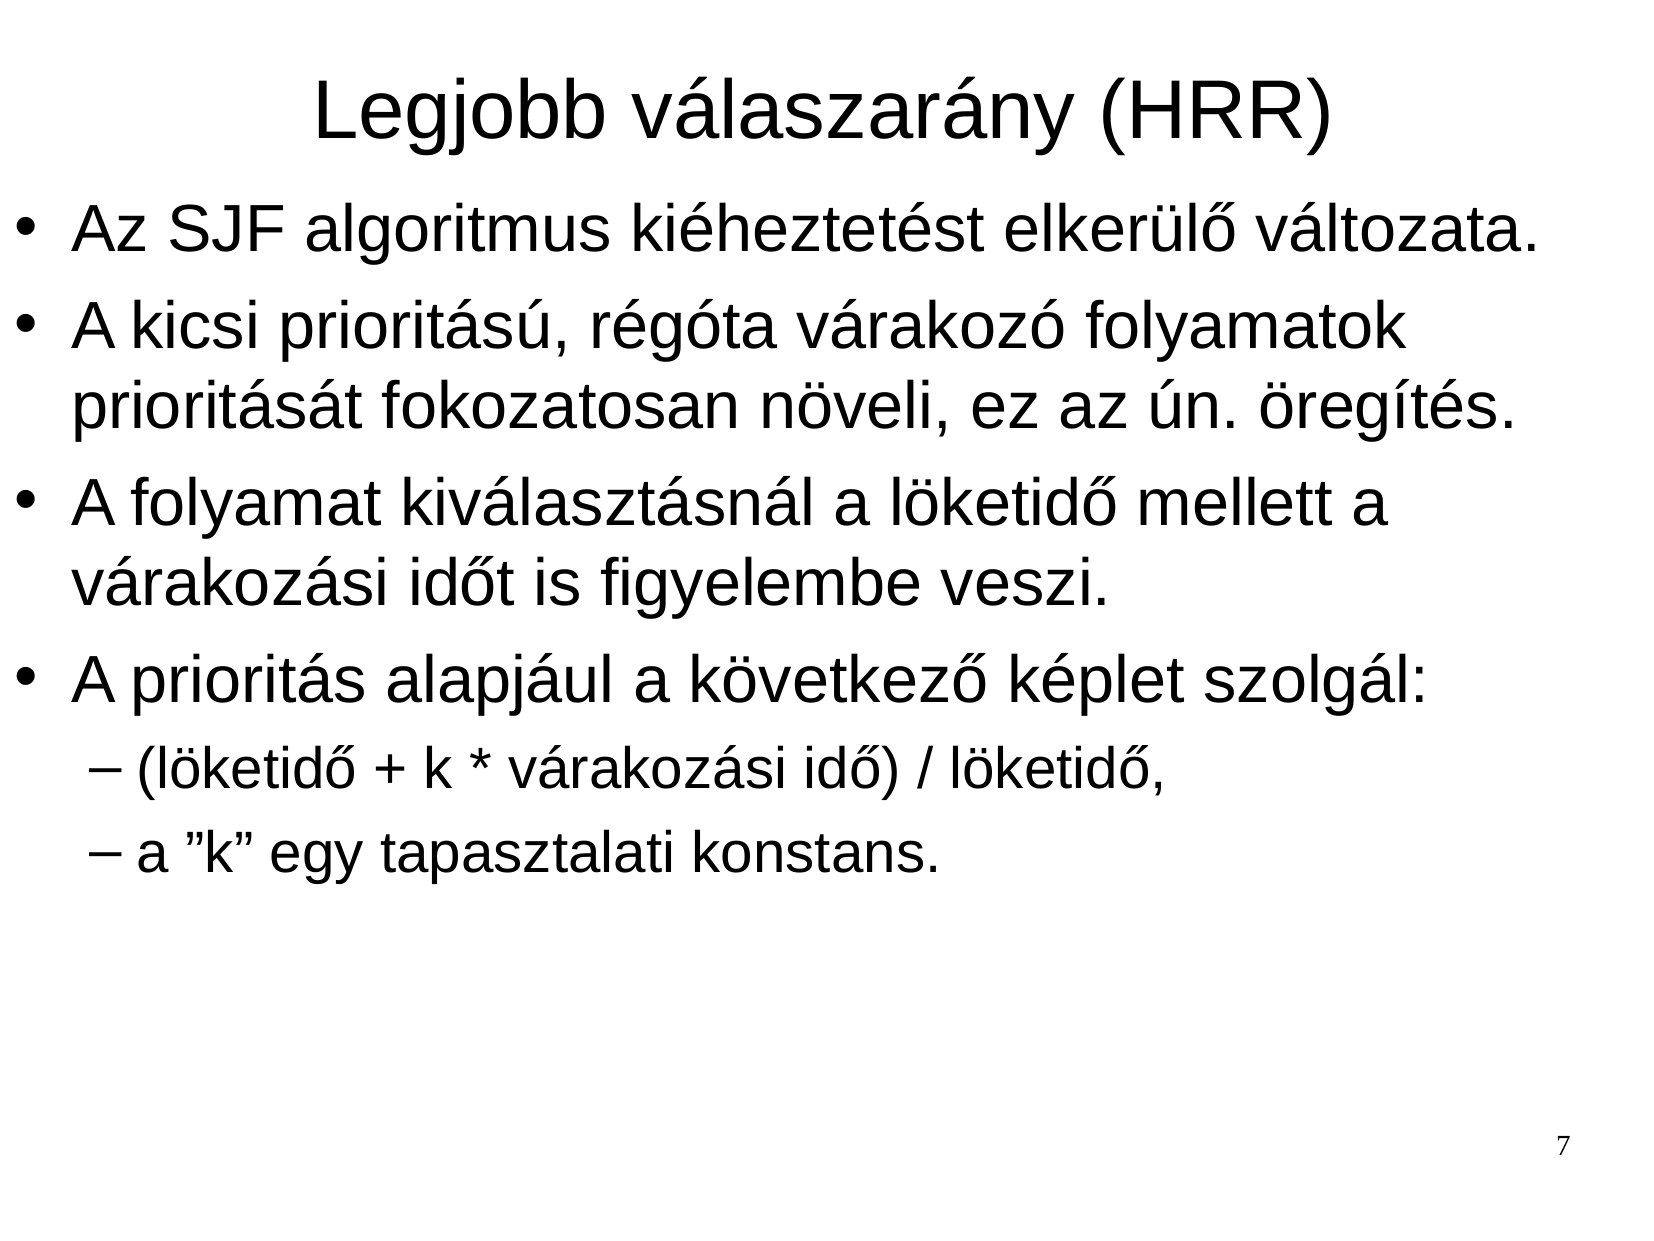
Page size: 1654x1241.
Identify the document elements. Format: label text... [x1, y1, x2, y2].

title Legjobb válaszarány (HRR) [38, 20, 1609, 177]
list Az SJF algoritmus kiéheztetést elkerülő változata. A kicsi prioritású, régóta várakozó folyamatok prioritását fokozatosan növeli, ez az ún. öregítés. A folyamat kiválasztásnál a löketidő mellett a várakozási időt is figyelembe veszi. A prioritás alapjául a következő képlet szolgál: (löketidő + k * várakozási idő) / löketidő, a ”k” egy tapasztalati konstans. [0, 177, 1654, 1206]
